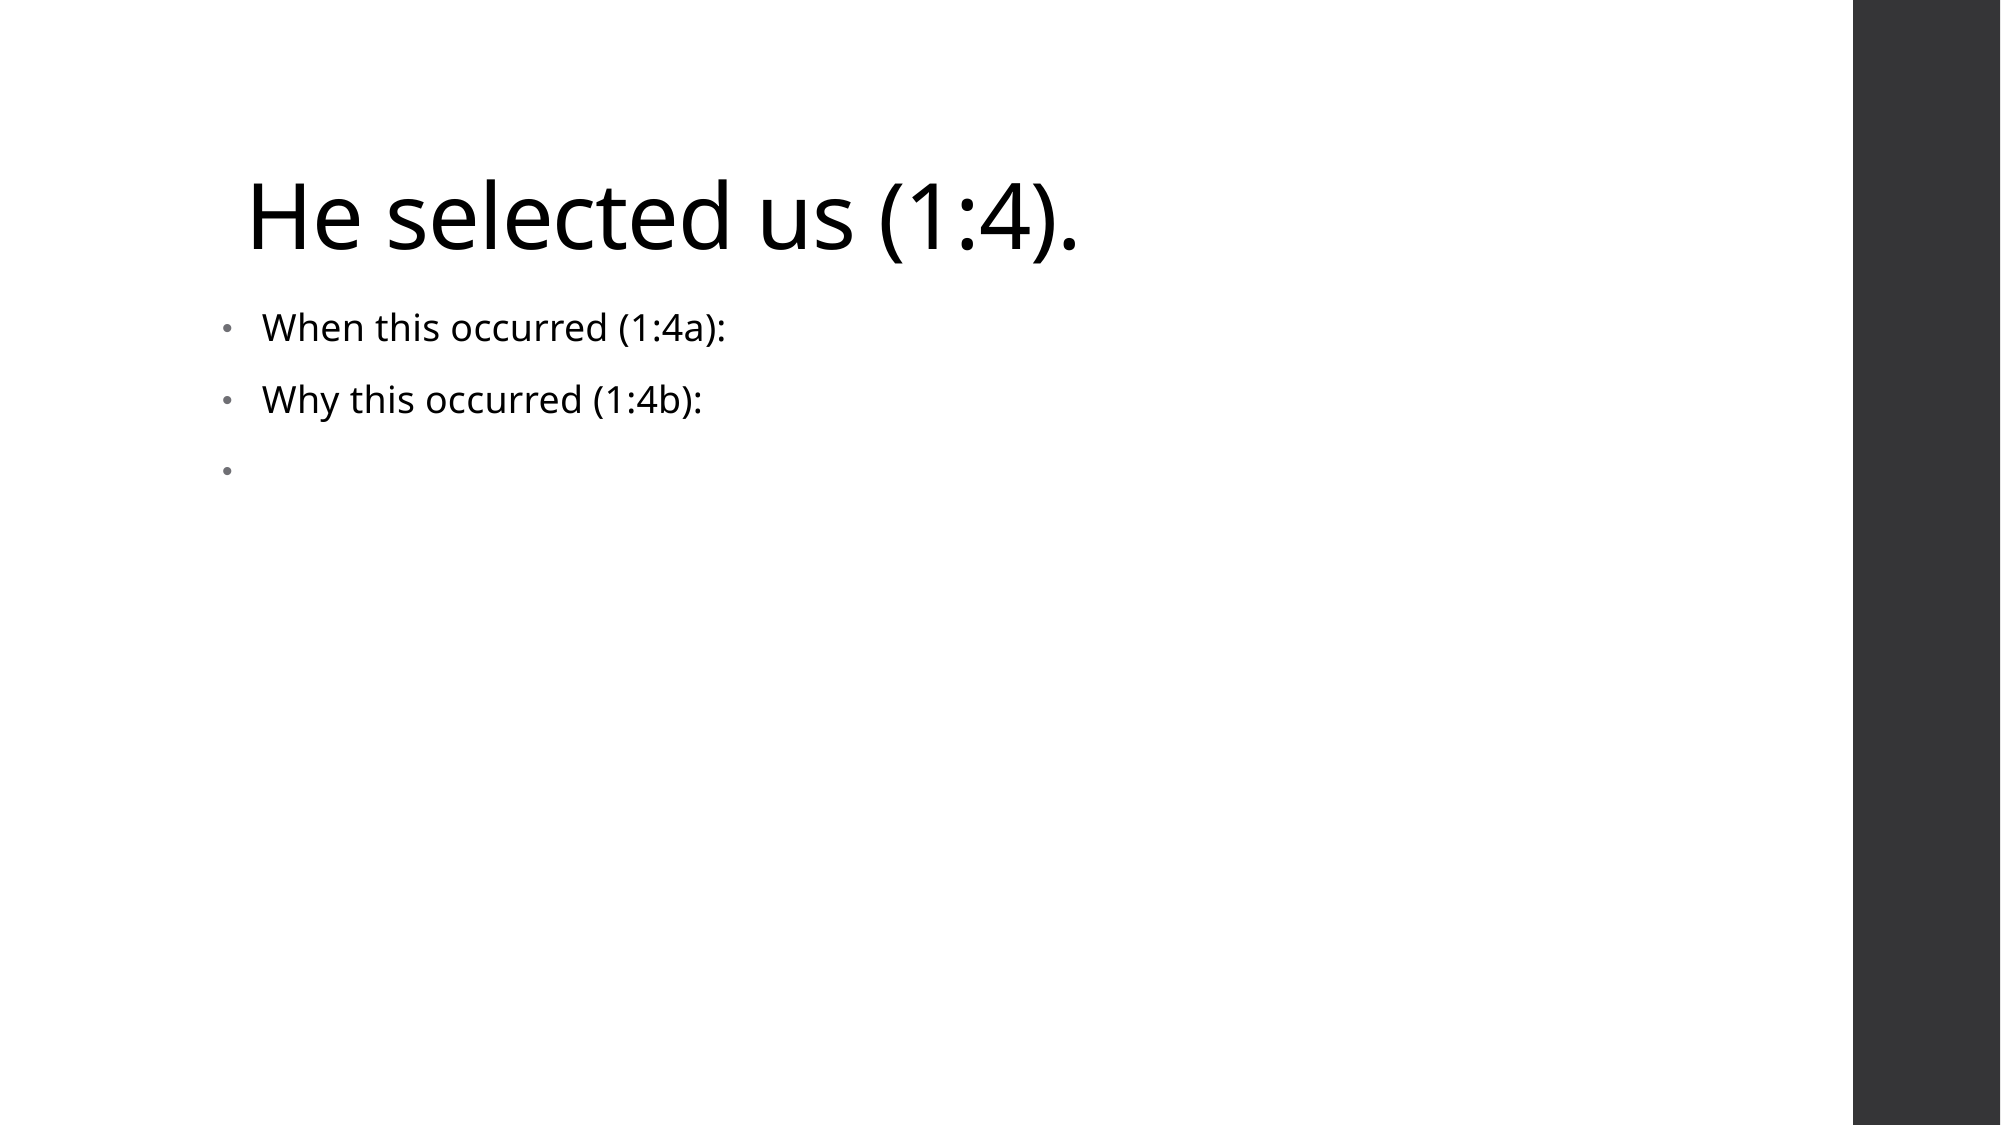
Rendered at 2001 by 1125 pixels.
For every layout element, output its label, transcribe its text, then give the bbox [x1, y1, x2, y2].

title He selected us (1:4). [206, 60, 1797, 278]
list When this occurred (1:4a): Why this occurred (1:4b): [206, 299, 1617, 1014]
